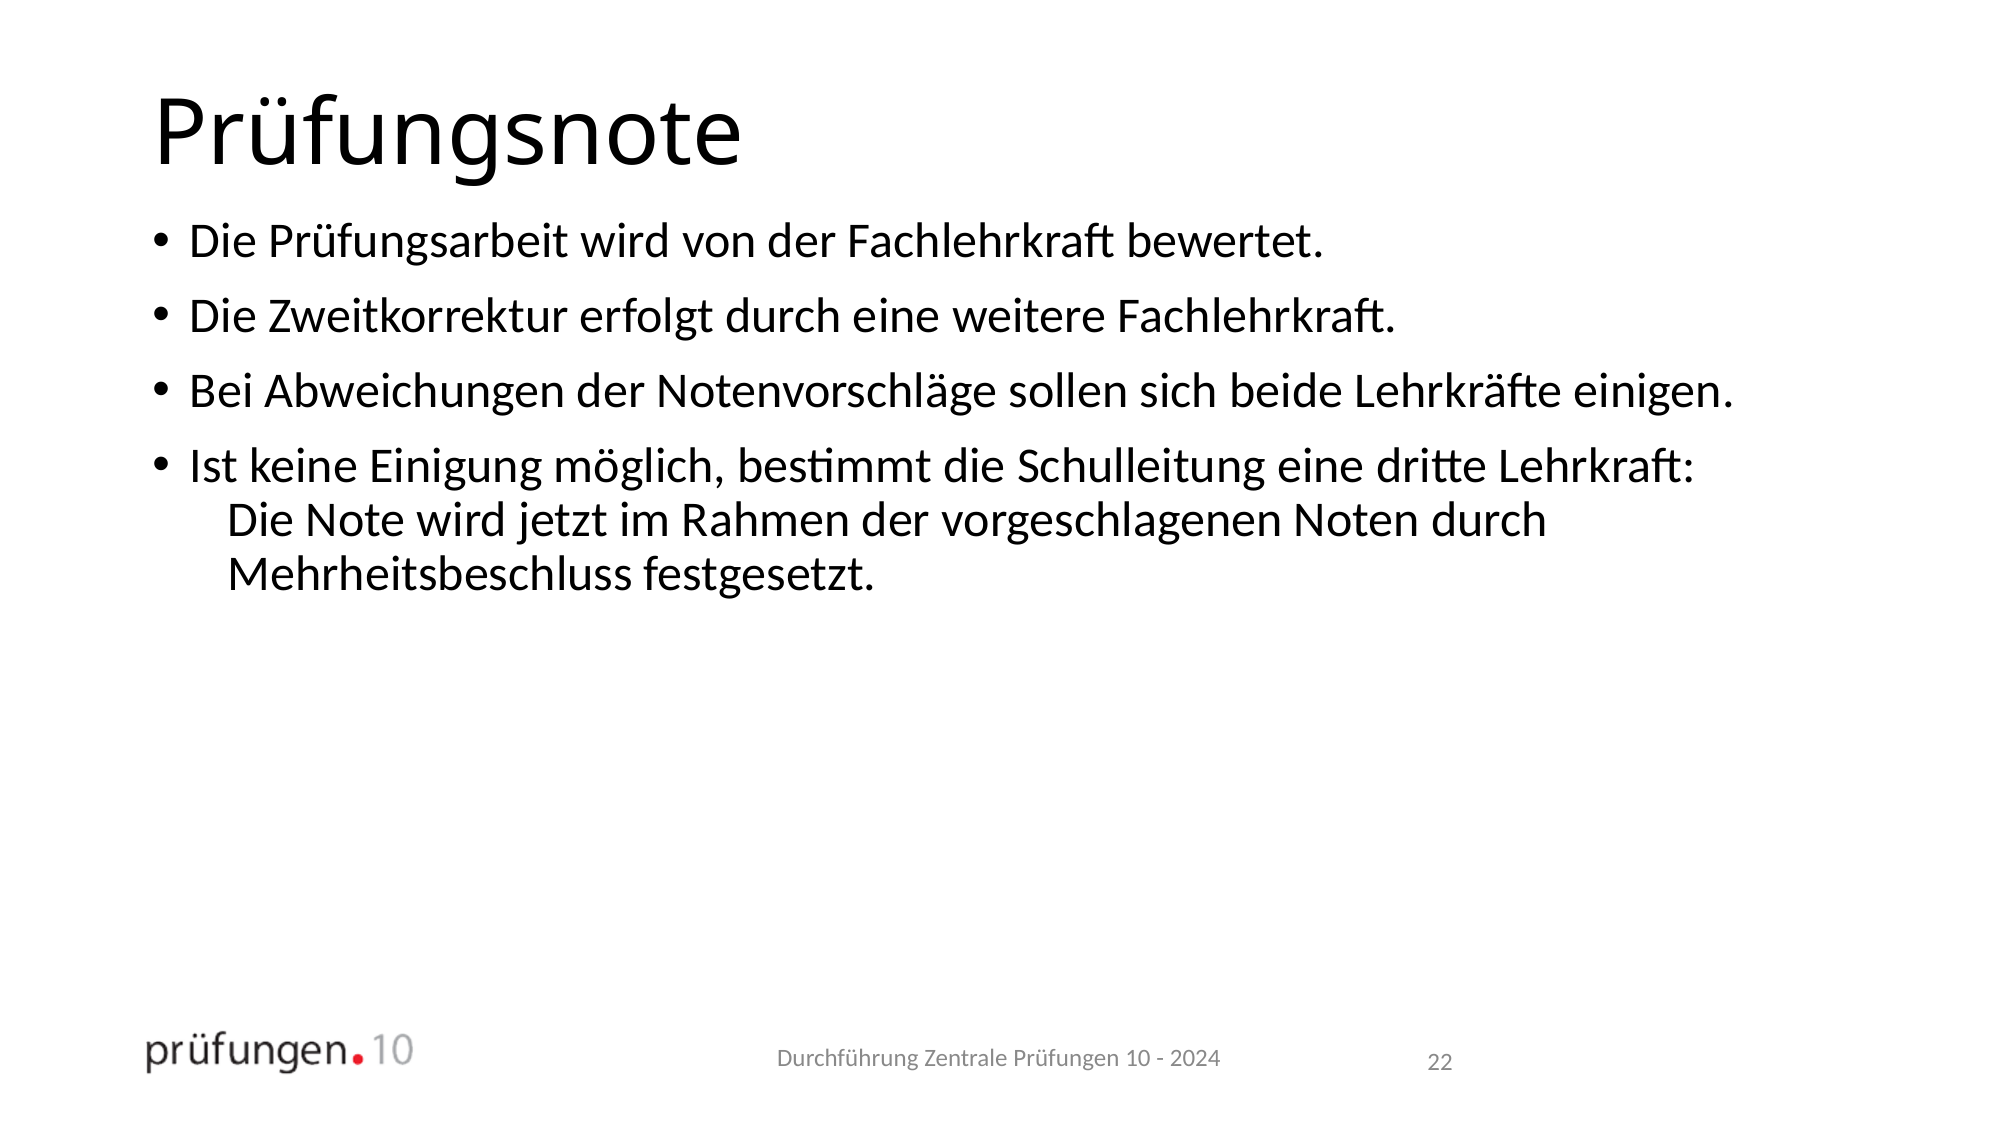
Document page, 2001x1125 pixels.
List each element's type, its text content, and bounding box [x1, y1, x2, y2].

text_box [1412, 1030, 1863, 1091]
list Die Prüfungsarbeit wird von der Fachlehrkraft bewertet. Die Zweitkorrektur erfolgt durch eine weitere Fachlehrkraft. Bei Abweichungen der Notenvorschläge sollen sich beide Lehrkräfte einigen. Ist keine Einigung möglich, bestimmt die Schulleitung eine dritte Lehrkraft: Die Note wird jetzt im Rahmen der vorgeschlagenen Noten durch Mehrheitsbeschluss festgesetzt. [137, 207, 1863, 1014]
title Prüfungsnote [137, 77, 1863, 193]
